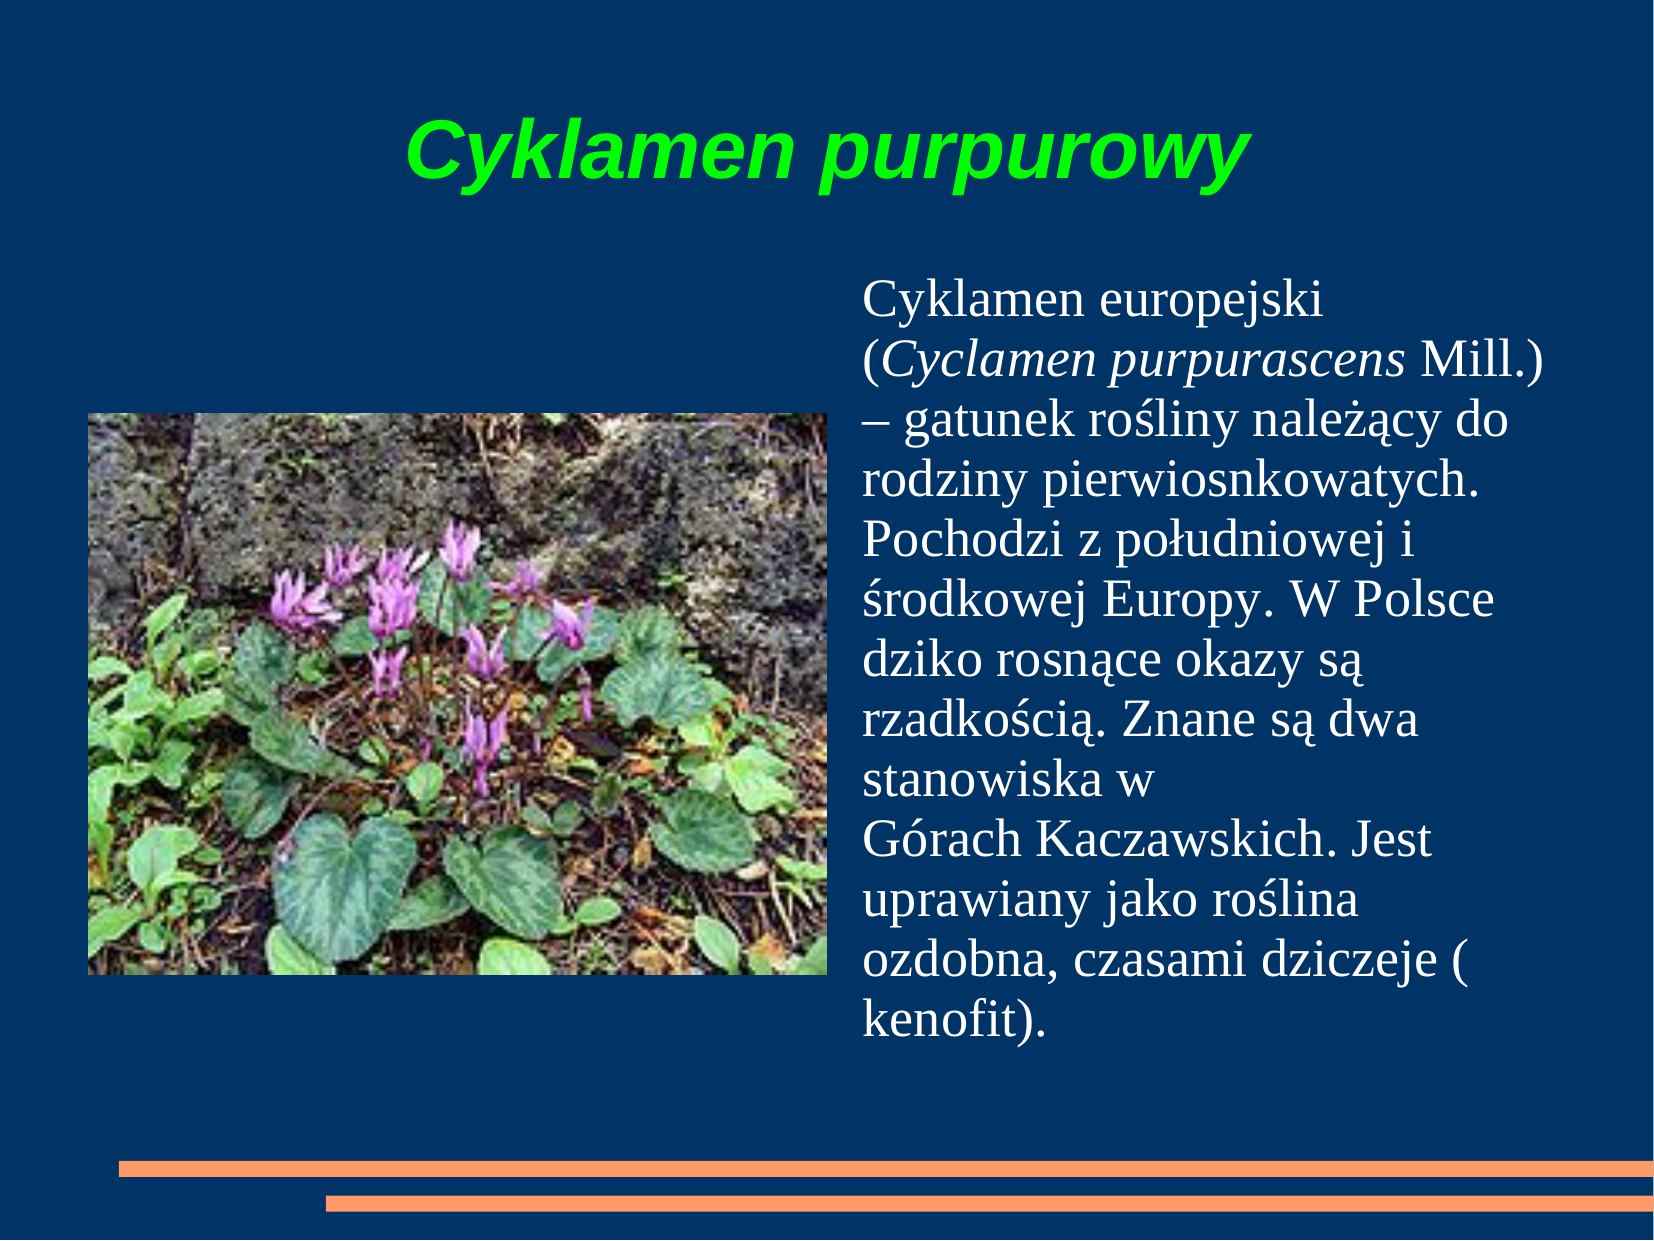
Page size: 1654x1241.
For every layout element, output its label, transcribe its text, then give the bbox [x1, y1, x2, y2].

list Cyklamen europejski (Cyclamen purpurascens Mill.) – gatunek rośliny należący do rodziny pierwiosnkowatych. Pochodzi z południowej i środkowej Europy. W Polsce dziko rosnące okazy są rzadkością. Znane są dwa stanowiska w Górach Kaczawskich. Jest uprawiany jako roślina ozdobna, czasami dziczeje (kenofit). [862, 267, 1565, 1063]
picture [88, 413, 827, 975]
title Cyklamen purpurowy [121, 53, 1534, 247]
